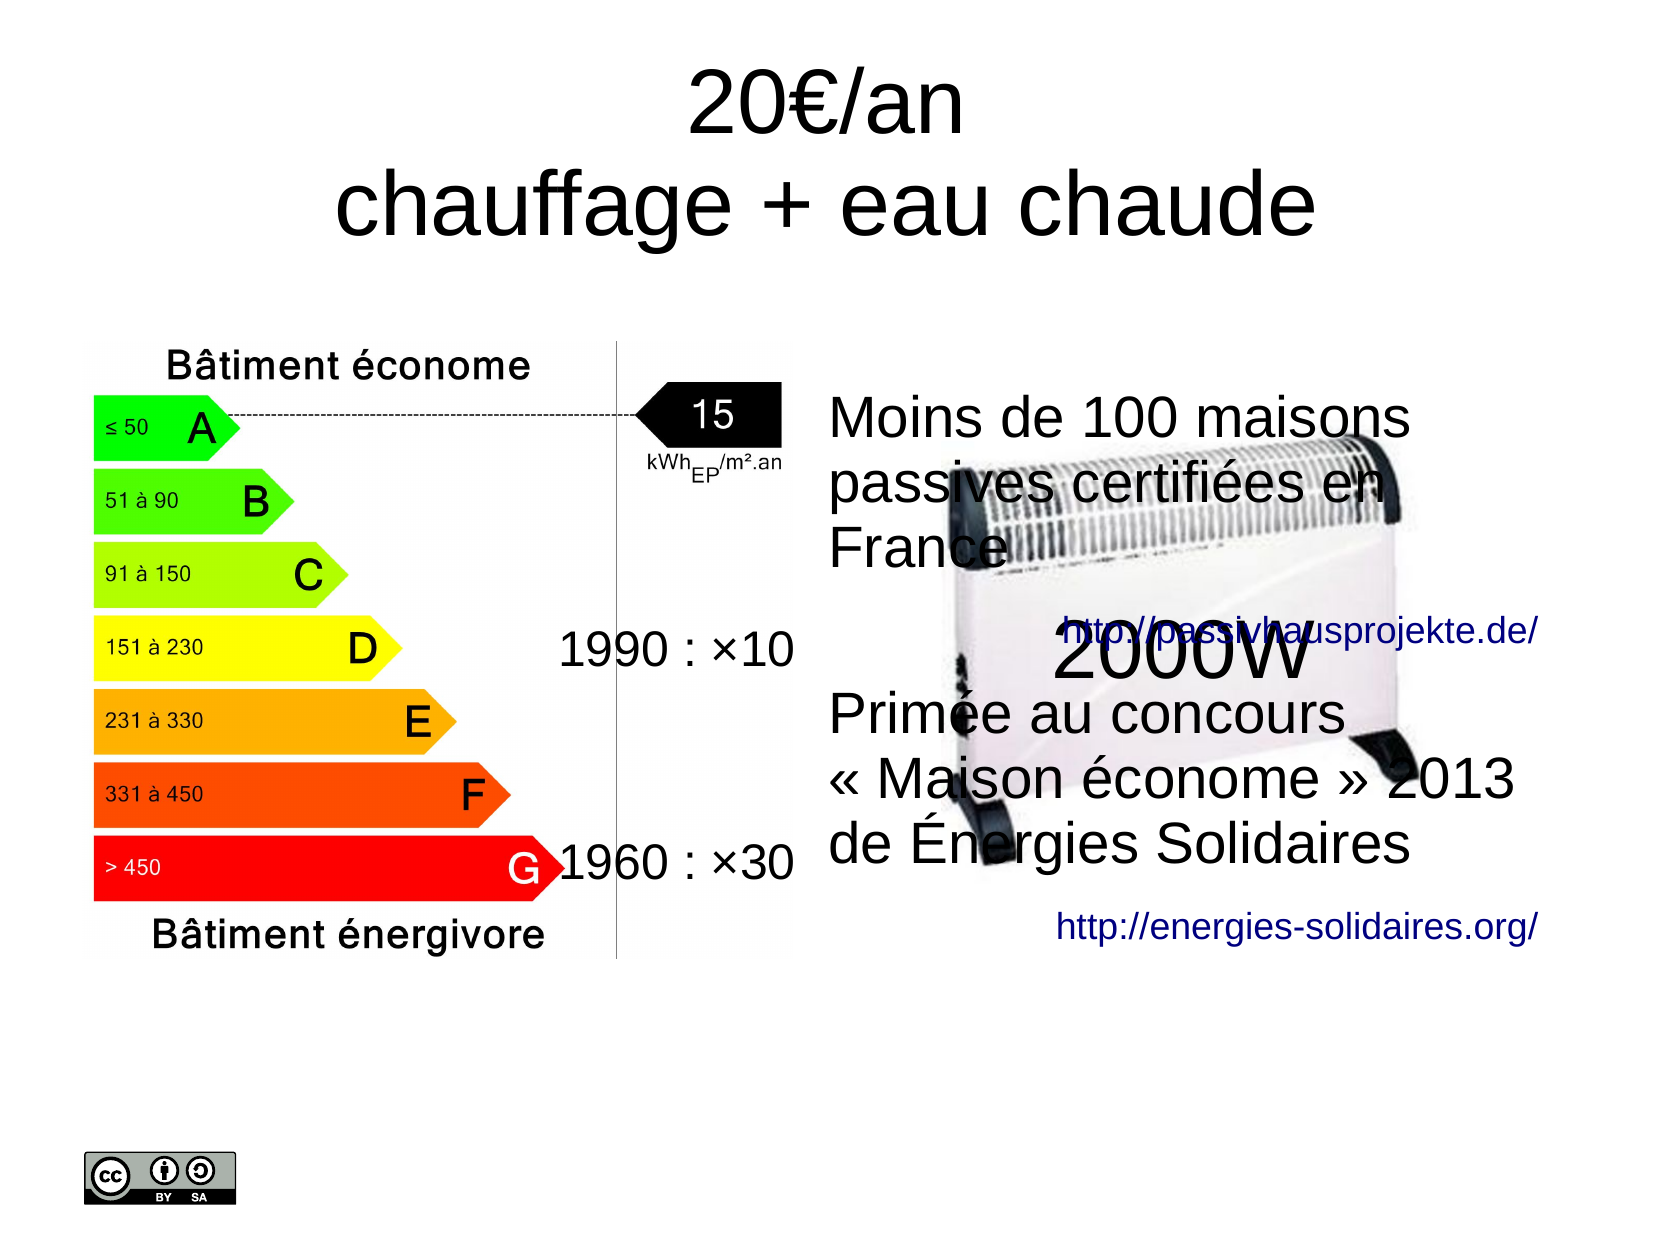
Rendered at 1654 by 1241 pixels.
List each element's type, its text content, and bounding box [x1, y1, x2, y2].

picture [82, 341, 793, 959]
text_box 1960 : ×30 [543, 827, 811, 898]
list Moins de 100 maisons passives certifiées en France http://passivhausprojekte.de/ Primée au concours « Maison économe » 2013 de Énergies Solidaires http://energies-solidaires.org/ [828, 290, 1539, 1010]
text_box 1990 : ×10 [543, 614, 811, 685]
title 20€/an chauffage + eau chaude [82, 49, 1571, 257]
